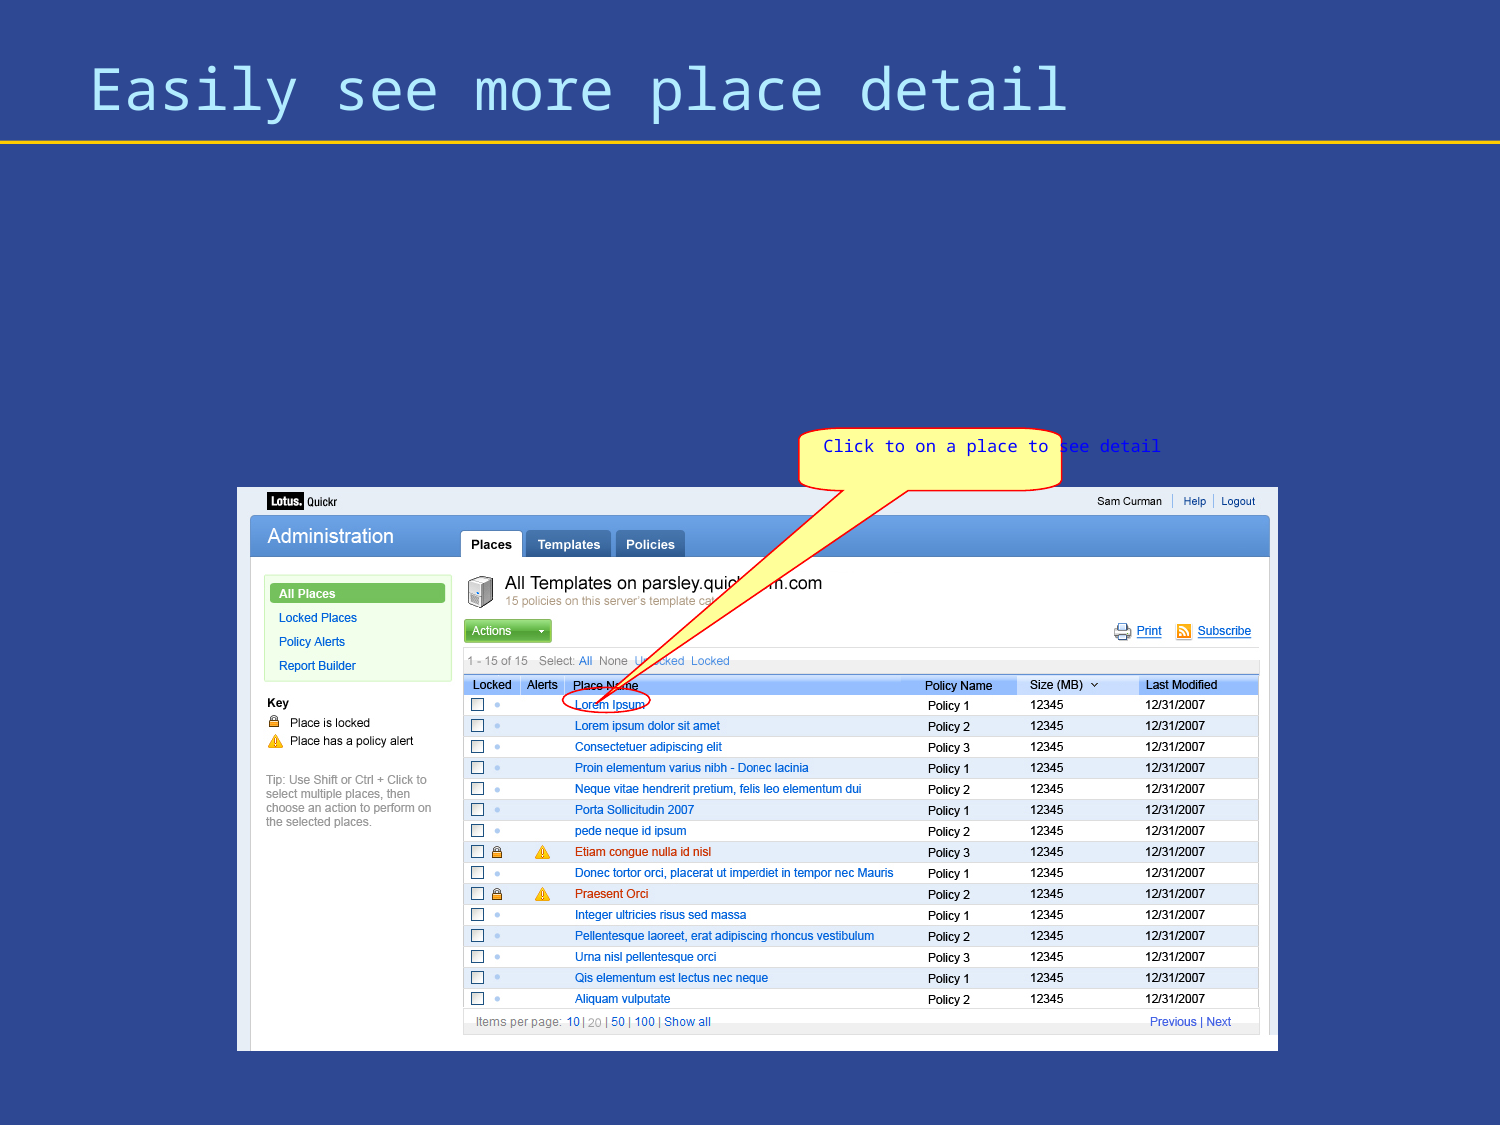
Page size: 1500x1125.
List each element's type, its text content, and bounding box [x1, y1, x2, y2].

title Easily see more place detail [75, 33, 1426, 144]
picture [564, 689, 648, 711]
picture [237, 487, 1278, 1051]
text_box Click to on a place to see detail [616, 428, 1062, 687]
